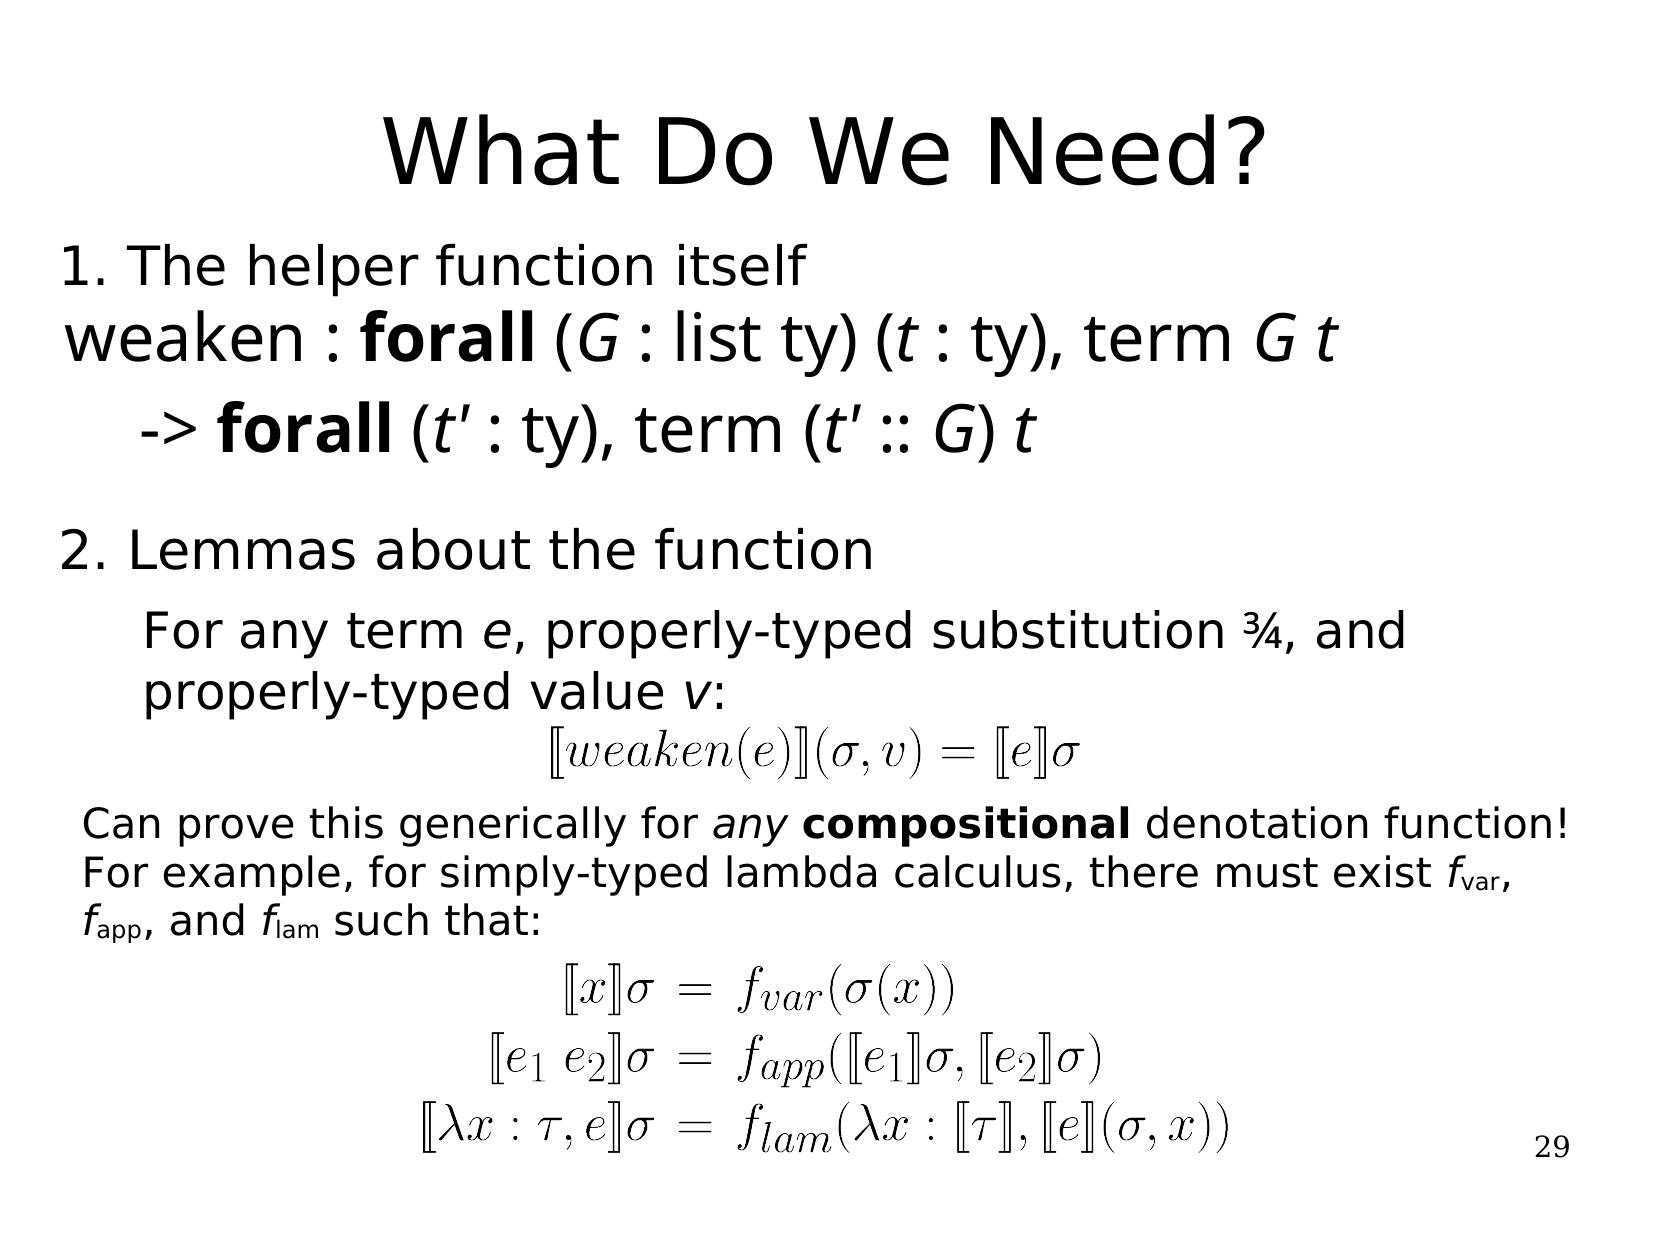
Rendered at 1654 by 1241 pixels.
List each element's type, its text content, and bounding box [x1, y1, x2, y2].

text_box For any term e, properly-typed substitution ¾, and properly-typed value v: [128, 587, 1501, 720]
text_box weaken : forall (G : list ty) (t : ty), term G t -> forall (t' : ty), term (t' :: G) t [50, 282, 1579, 511]
title What Do We Need? [82, 56, 1571, 250]
picture [551, 726, 1080, 779]
text_box Can prove this generically for any compositional denotation function! For example, for simply-typed lambda calculus, there must exist fvar, fapp, and flam such that: [66, 792, 1592, 980]
text_box 2. Lemmas about the function [43, 511, 1488, 590]
text_box 1. The helper function itself [43, 228, 1488, 307]
picture [423, 963, 1228, 1153]
